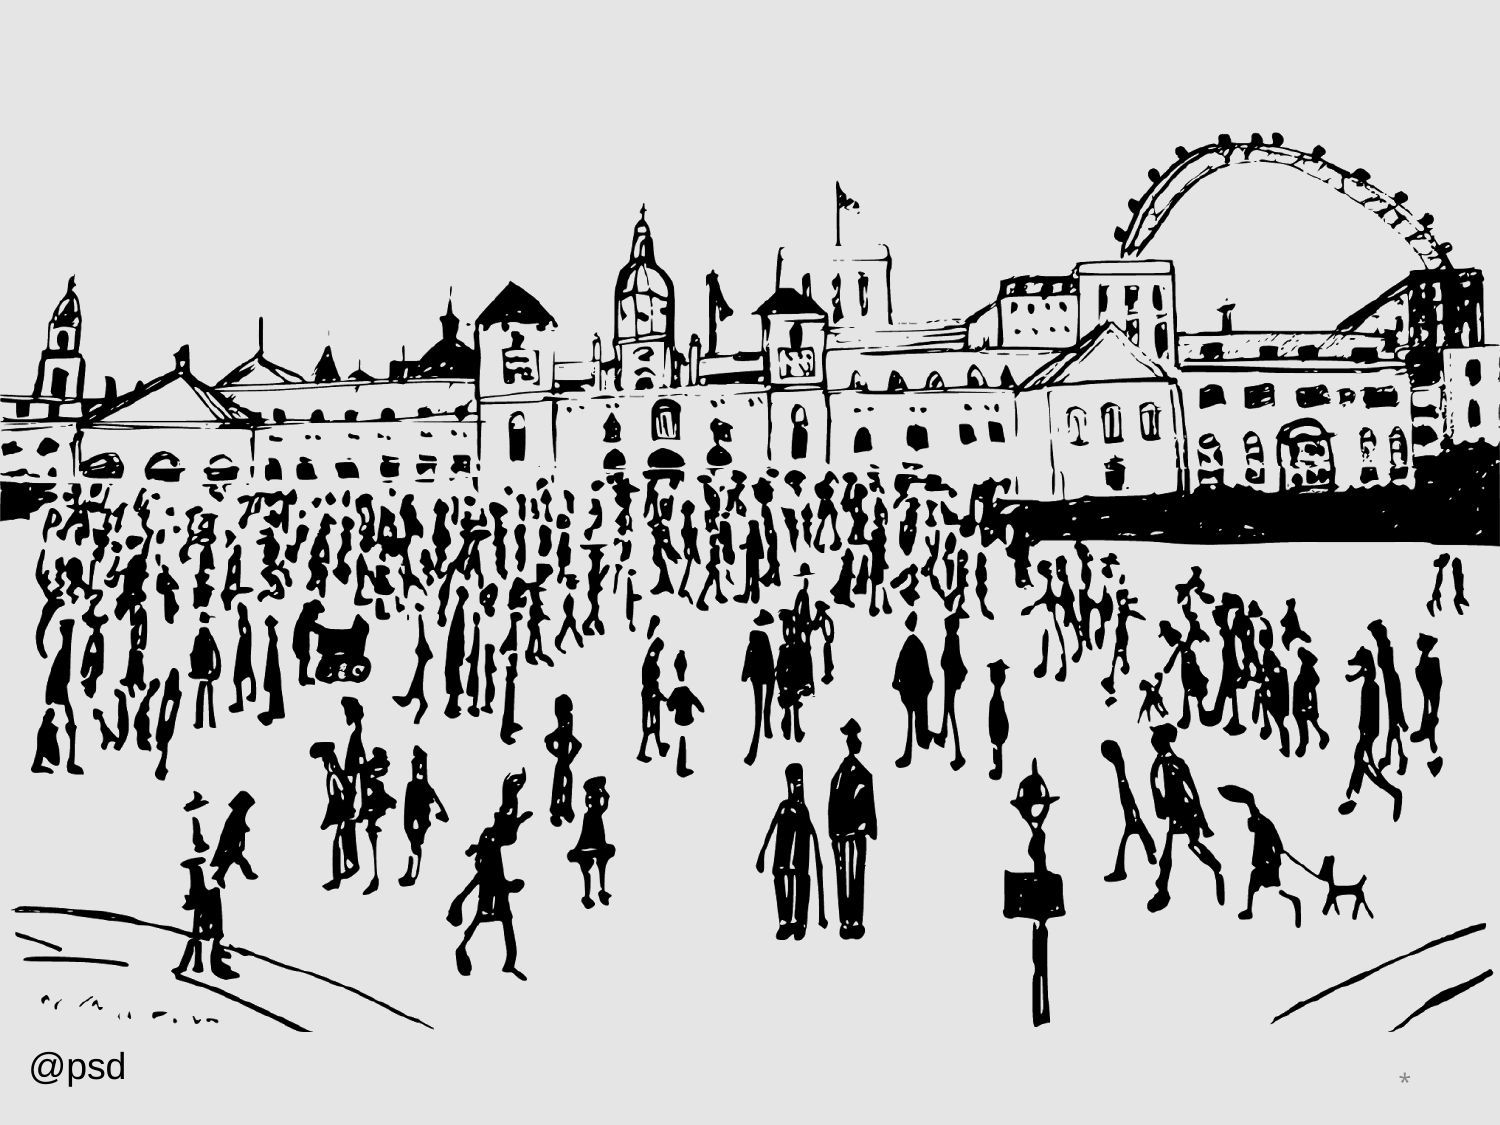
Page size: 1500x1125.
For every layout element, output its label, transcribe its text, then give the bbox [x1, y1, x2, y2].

picture [0, 87, 1500, 1032]
text_box @psd [28, 1013, 318, 1116]
